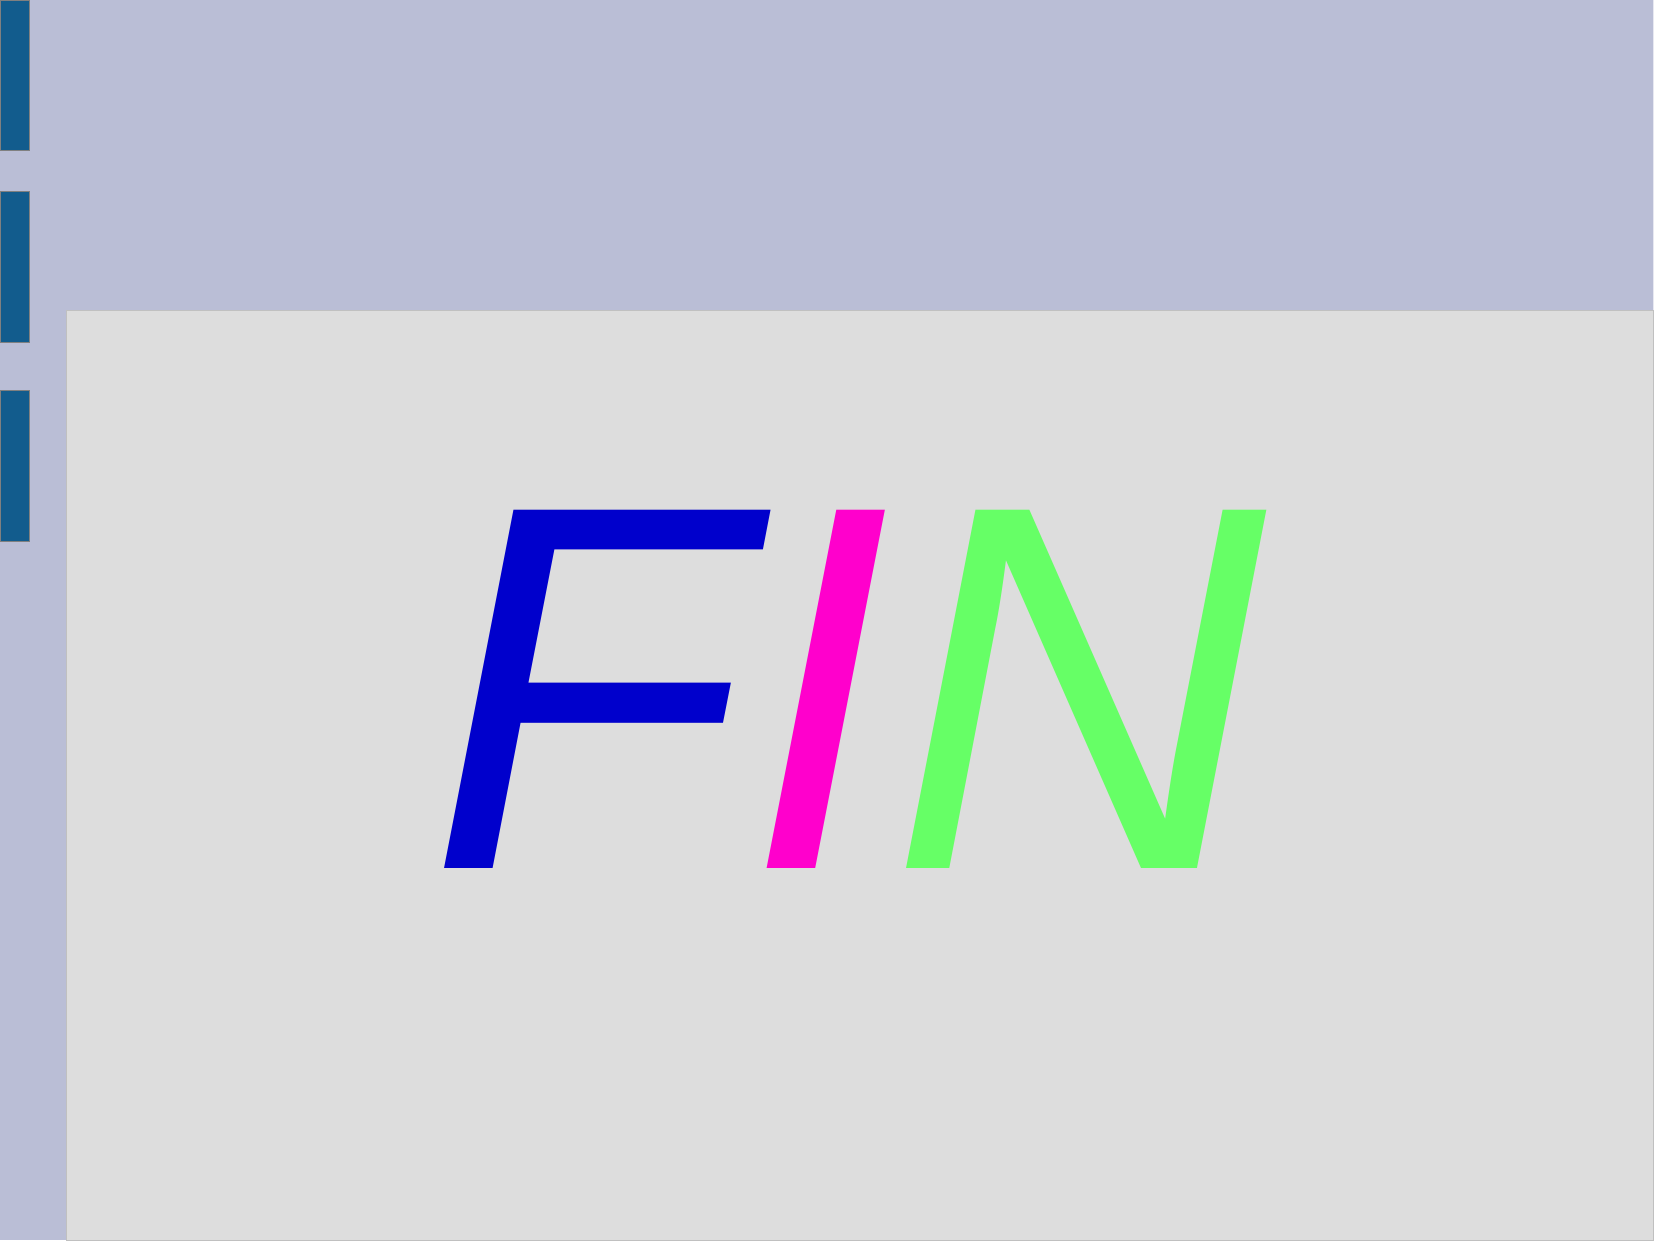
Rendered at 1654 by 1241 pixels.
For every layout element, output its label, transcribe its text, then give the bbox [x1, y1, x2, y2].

text_box FIN [413, 389, 1282, 987]
